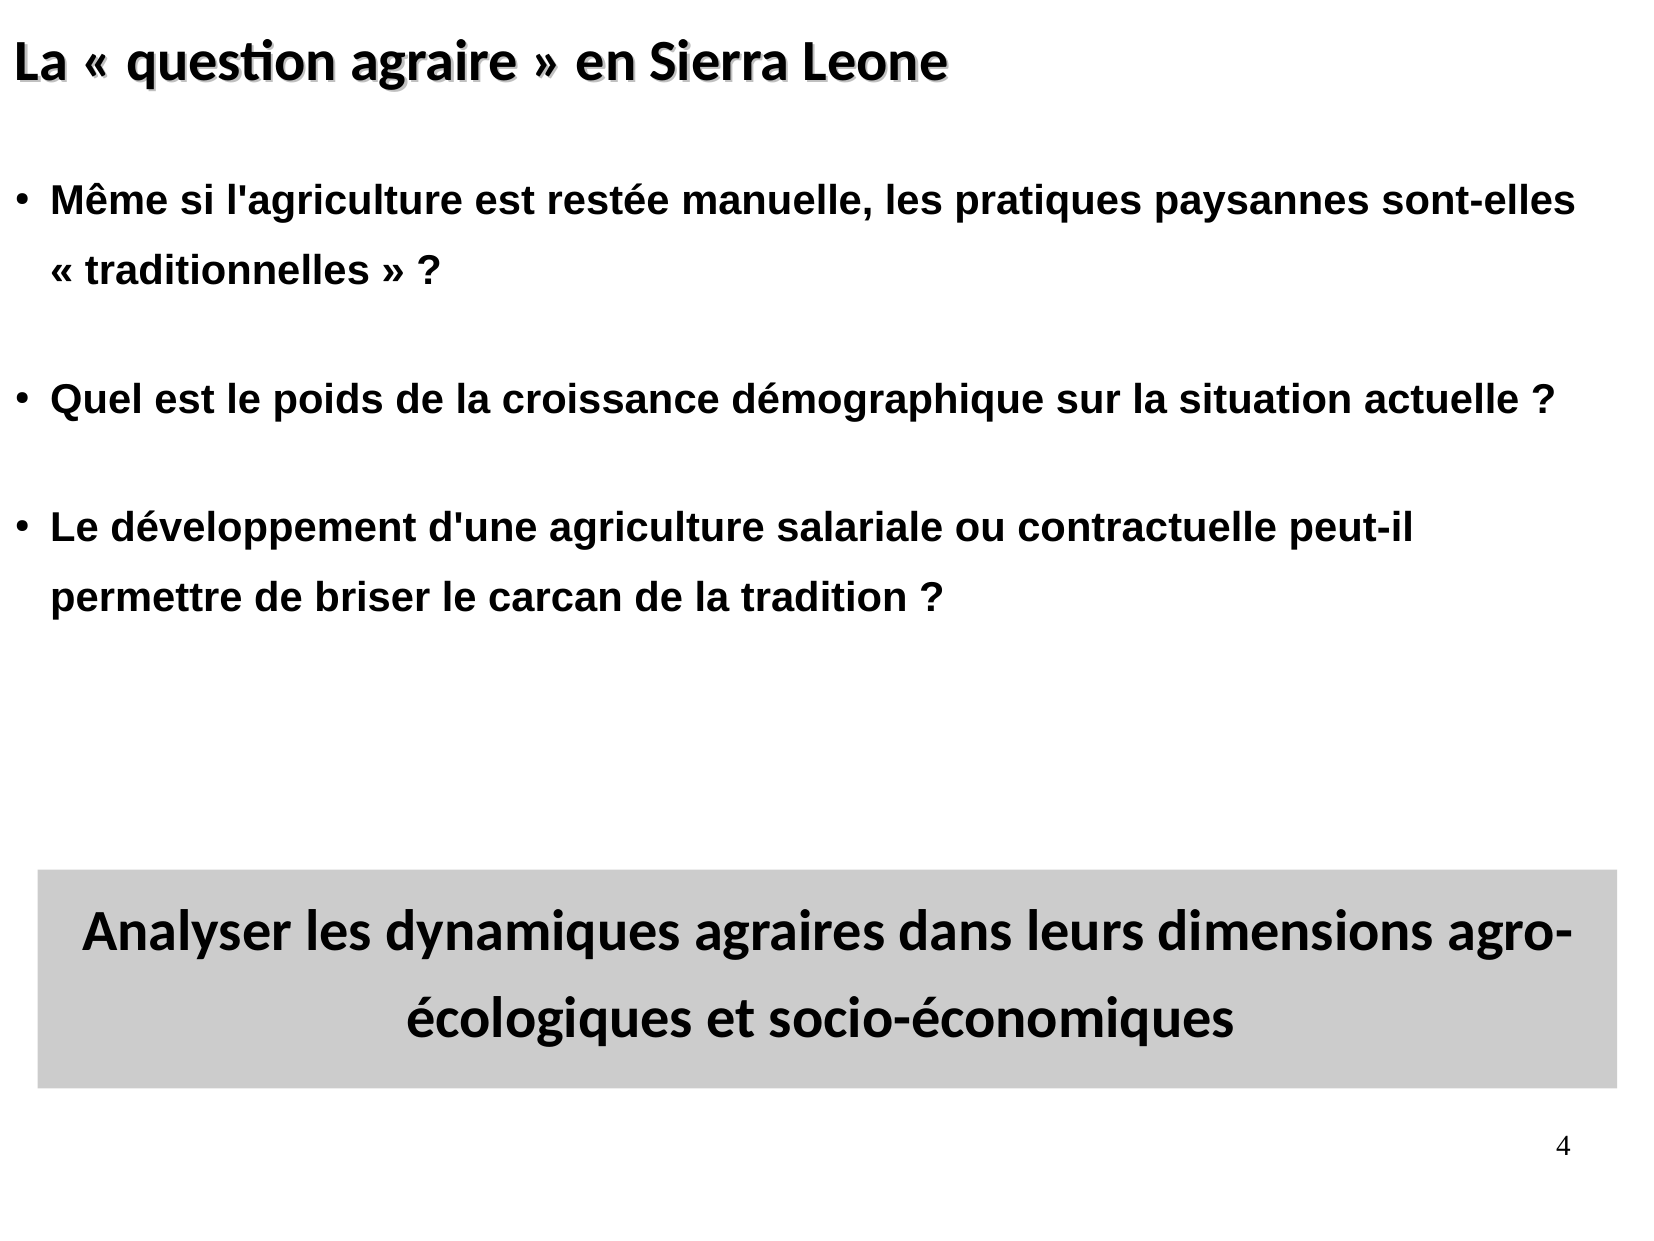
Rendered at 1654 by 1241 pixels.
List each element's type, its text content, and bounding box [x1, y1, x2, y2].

text_box La « question agraire » en Sierra Leone Même si l'agriculture est restée manuelle, les pratiques paysannes sont-elles « traditionnelles » ? Quel est le poids de la croissance démographique sur la situation actuelle ? Le développement d'une agriculture salariale ou contractuelle peut-il permettre de briser le carcan de la tradition ? [0, 0, 1625, 620]
text_box Analyser les dynamiques agraires dans leurs dimensions agro-écologiques et socio-économiques [37, 869, 1618, 1089]
